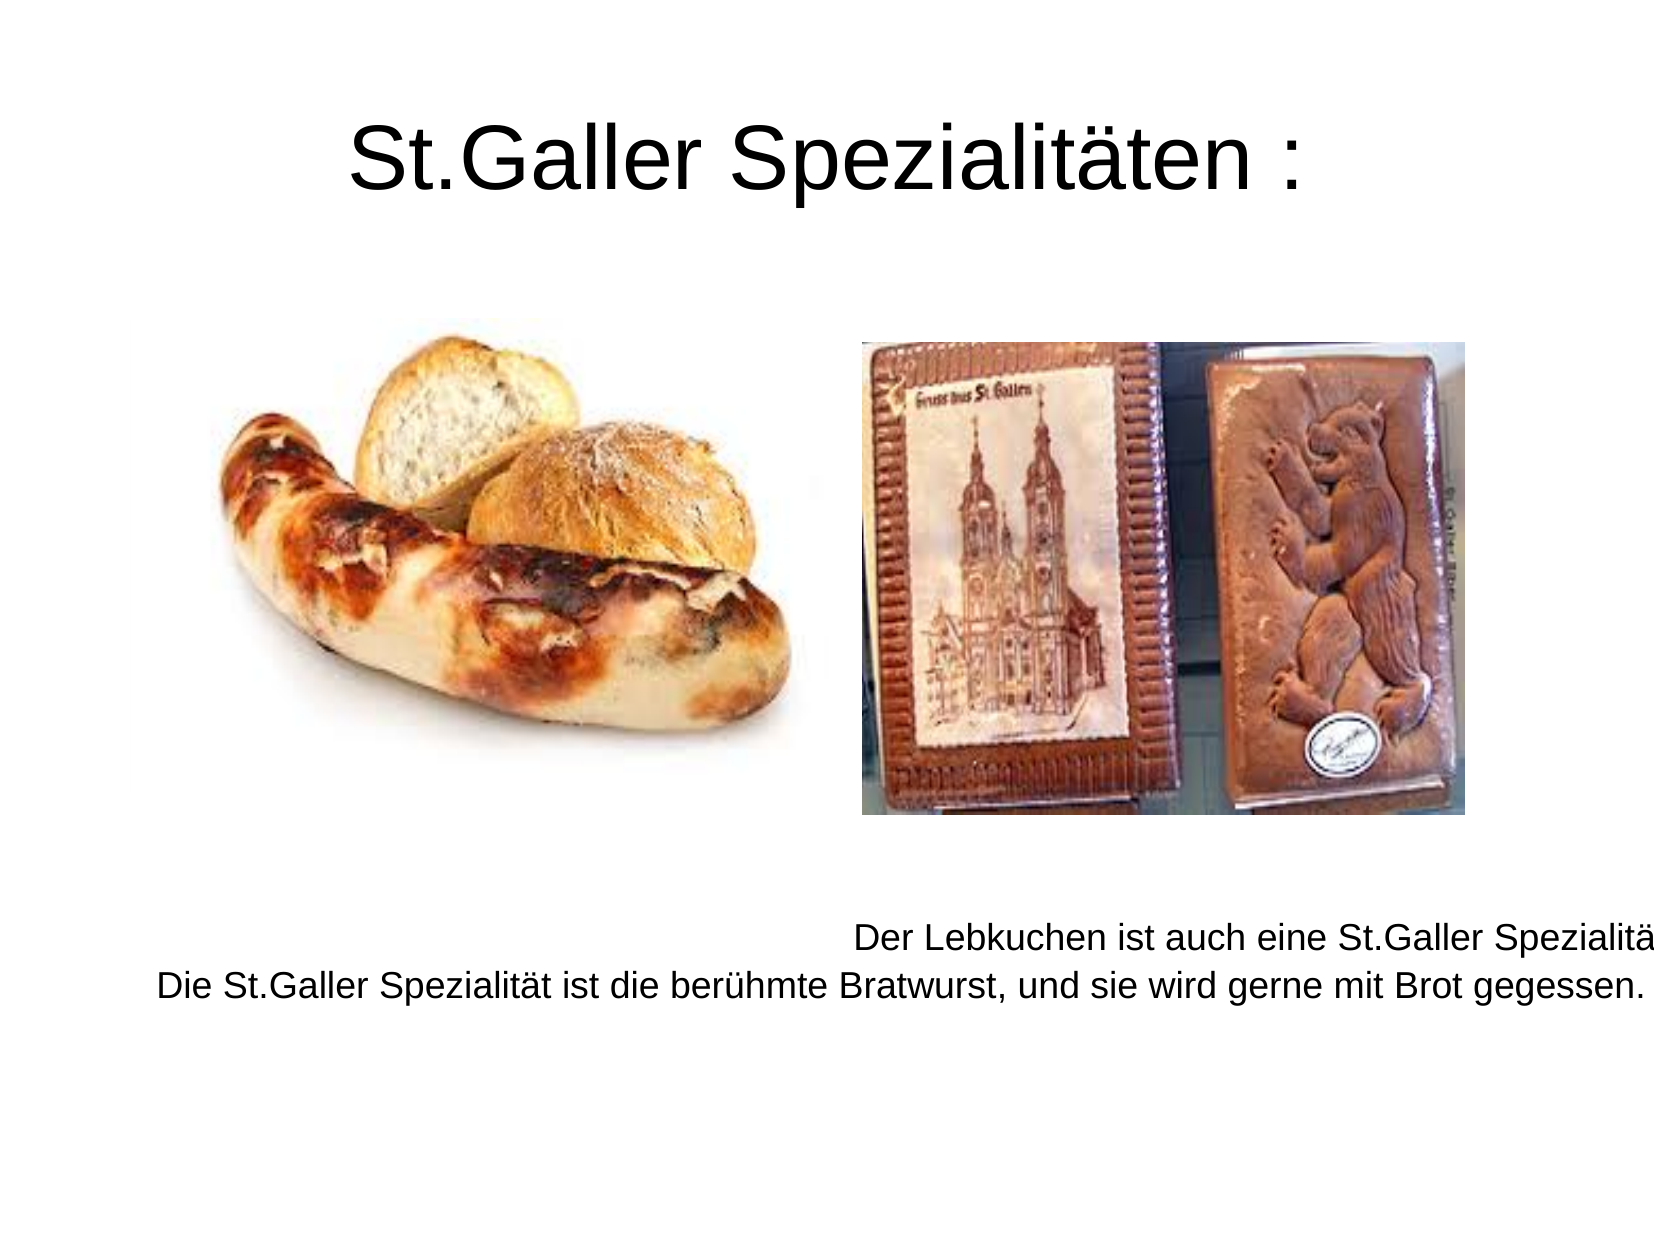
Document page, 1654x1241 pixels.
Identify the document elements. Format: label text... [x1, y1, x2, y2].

text_box Die St.Galler Spezialität ist die berühmte Bratwurst, und sie wird gerne mit Brot gegessen. [141, 956, 709, 1098]
picture [129, 318, 1465, 815]
title St.Galler Spezialitäten : [82, 49, 1571, 257]
text_box Der Lebkuchen ist auch eine St.Galler Spezialität. [838, 909, 1300, 1009]
